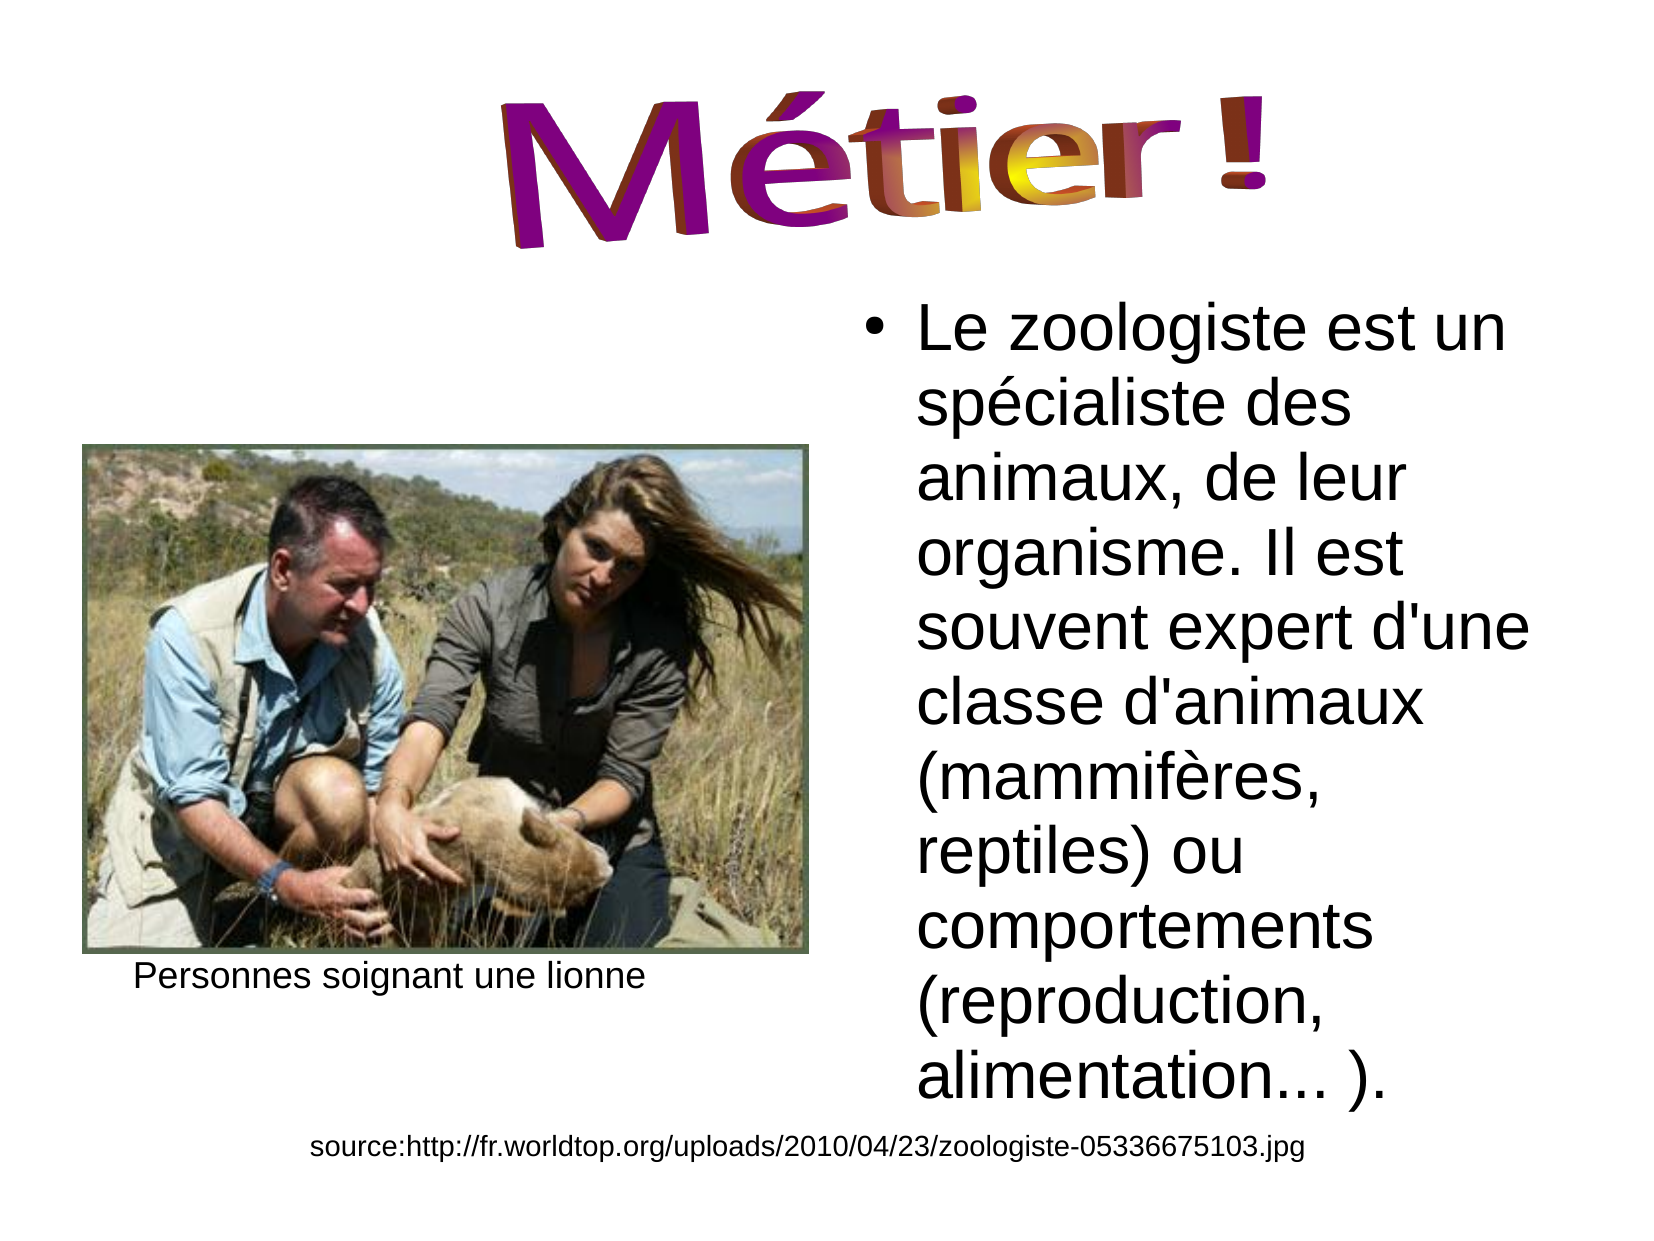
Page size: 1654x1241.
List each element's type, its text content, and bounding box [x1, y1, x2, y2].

text_box source:http://fr.worldtop.org/uploads/2010/04/23/zoologiste-05336675103.jpg [295, 1122, 1654, 1211]
picture [82, 444, 809, 954]
list Le zoologiste est un spécialiste des animaux, de leur organisme. Il est souvent expert d'une classe d'animaux (mammifères, reptiles) ou comportements (reproduction, alimentation... ). [845, 290, 1572, 1113]
text_box Personnes soignant une lionne [118, 947, 739, 1004]
